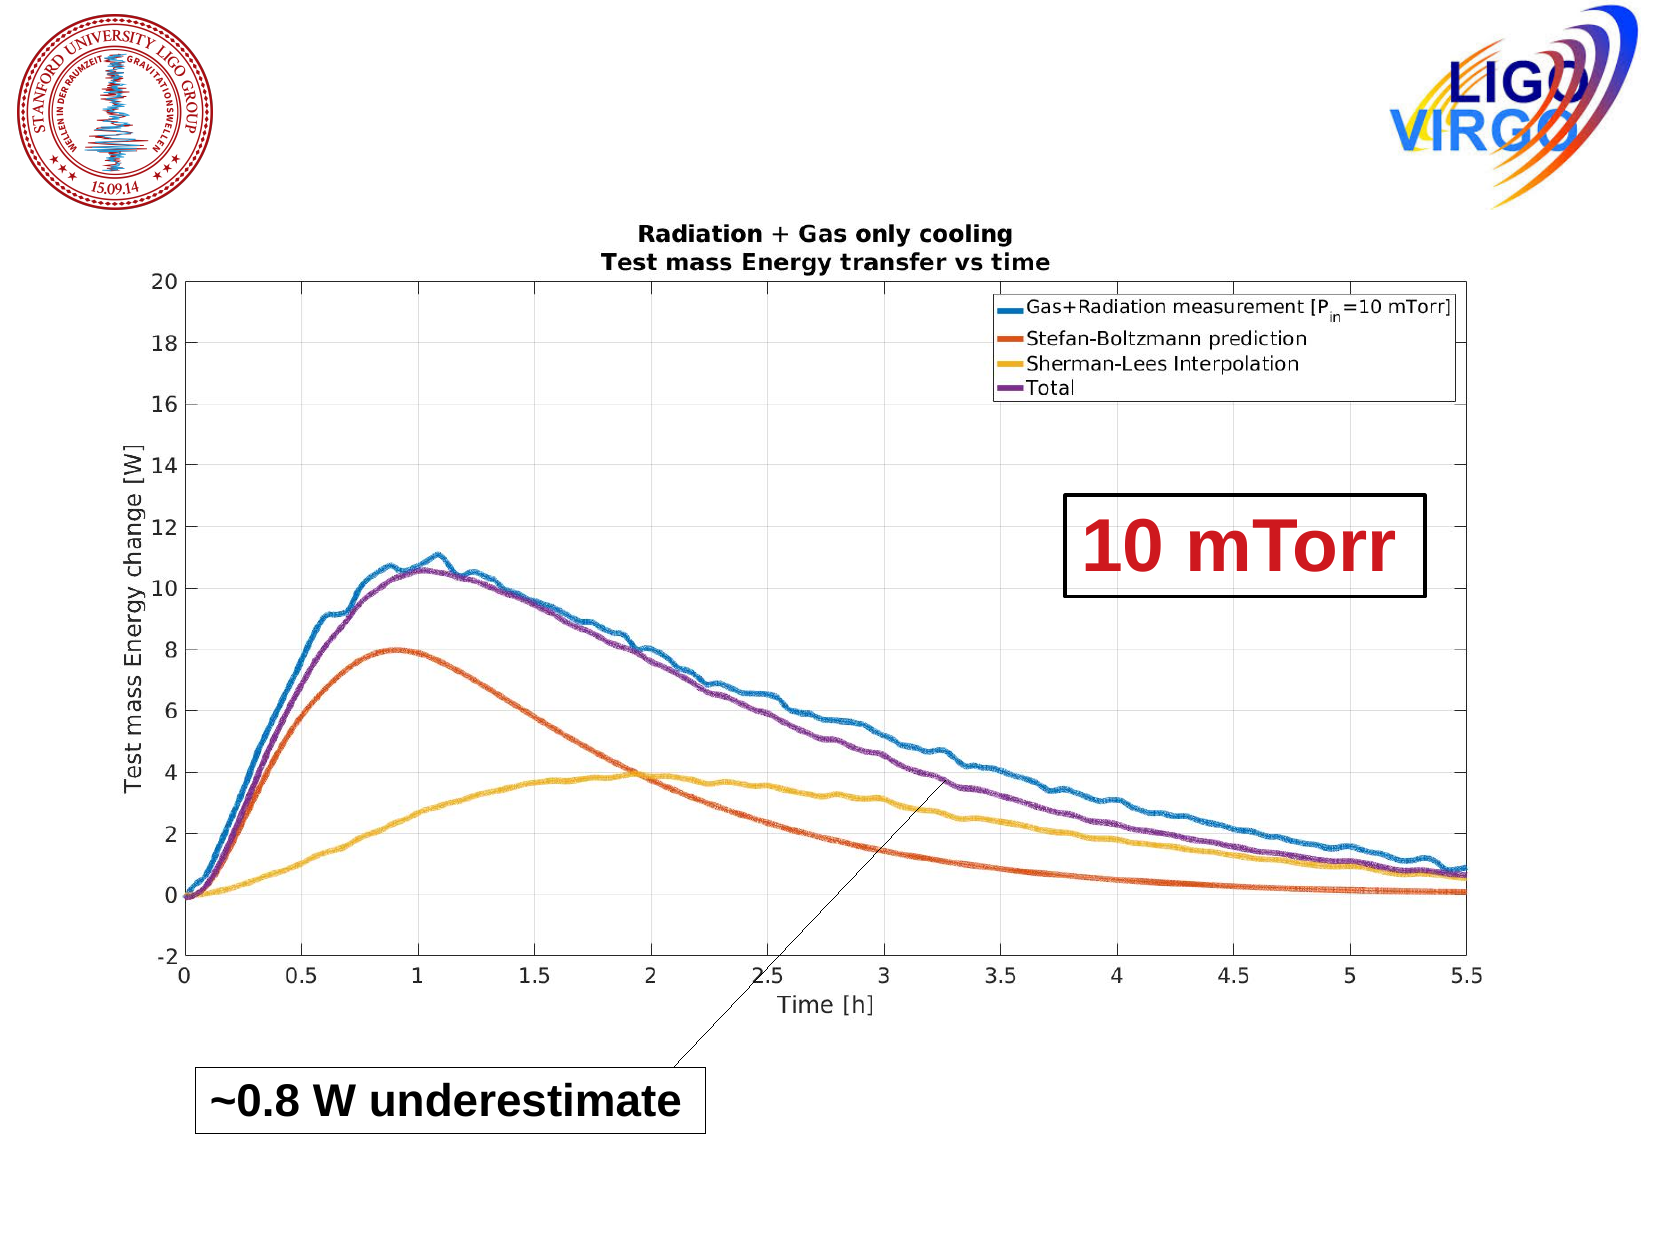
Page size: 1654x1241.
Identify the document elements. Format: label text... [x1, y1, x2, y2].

picture [1372, 0, 1654, 210]
text_box ~0.8 W underestimate [195, 1067, 706, 1126]
text_box 10 mTorr [1065, 495, 1426, 584]
picture [0, 218, 1624, 1047]
picture [17, 14, 213, 210]
